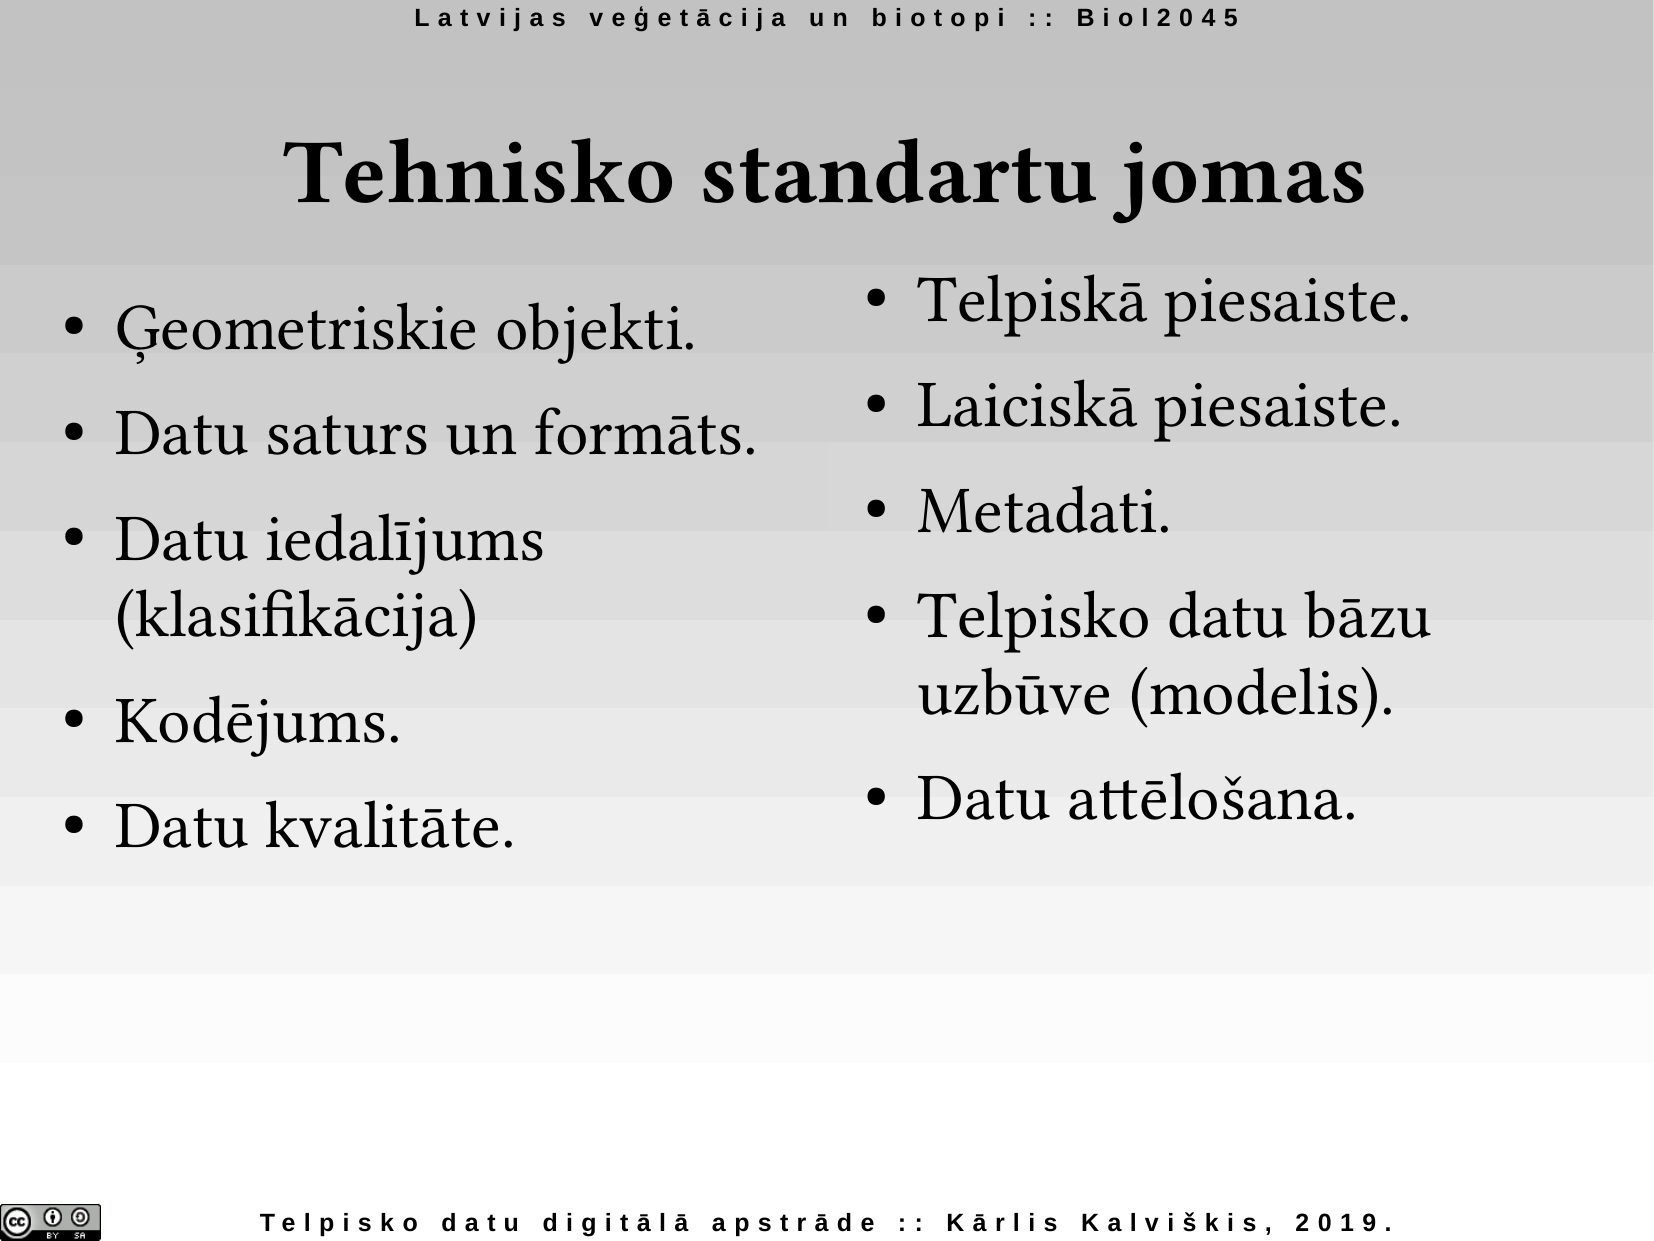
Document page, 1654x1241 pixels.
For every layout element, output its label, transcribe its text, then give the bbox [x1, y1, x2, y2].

picture [0, 0, 1654, 1241]
list Ģeometriskie objekti. Datu saturs un formāts. Datu iedalījums (klasifikācija) Kodējums. Datu kvalitāte. [44, 289, 808, 1113]
list Telpiskā piesaiste. Laiciskā piesaiste. Metadati. Telpisko datu bāzu uzbūve (modelis). Datu attēlošana. [846, 261, 1596, 1189]
title Tehnisko standartu jomas [29, 49, 1625, 296]
